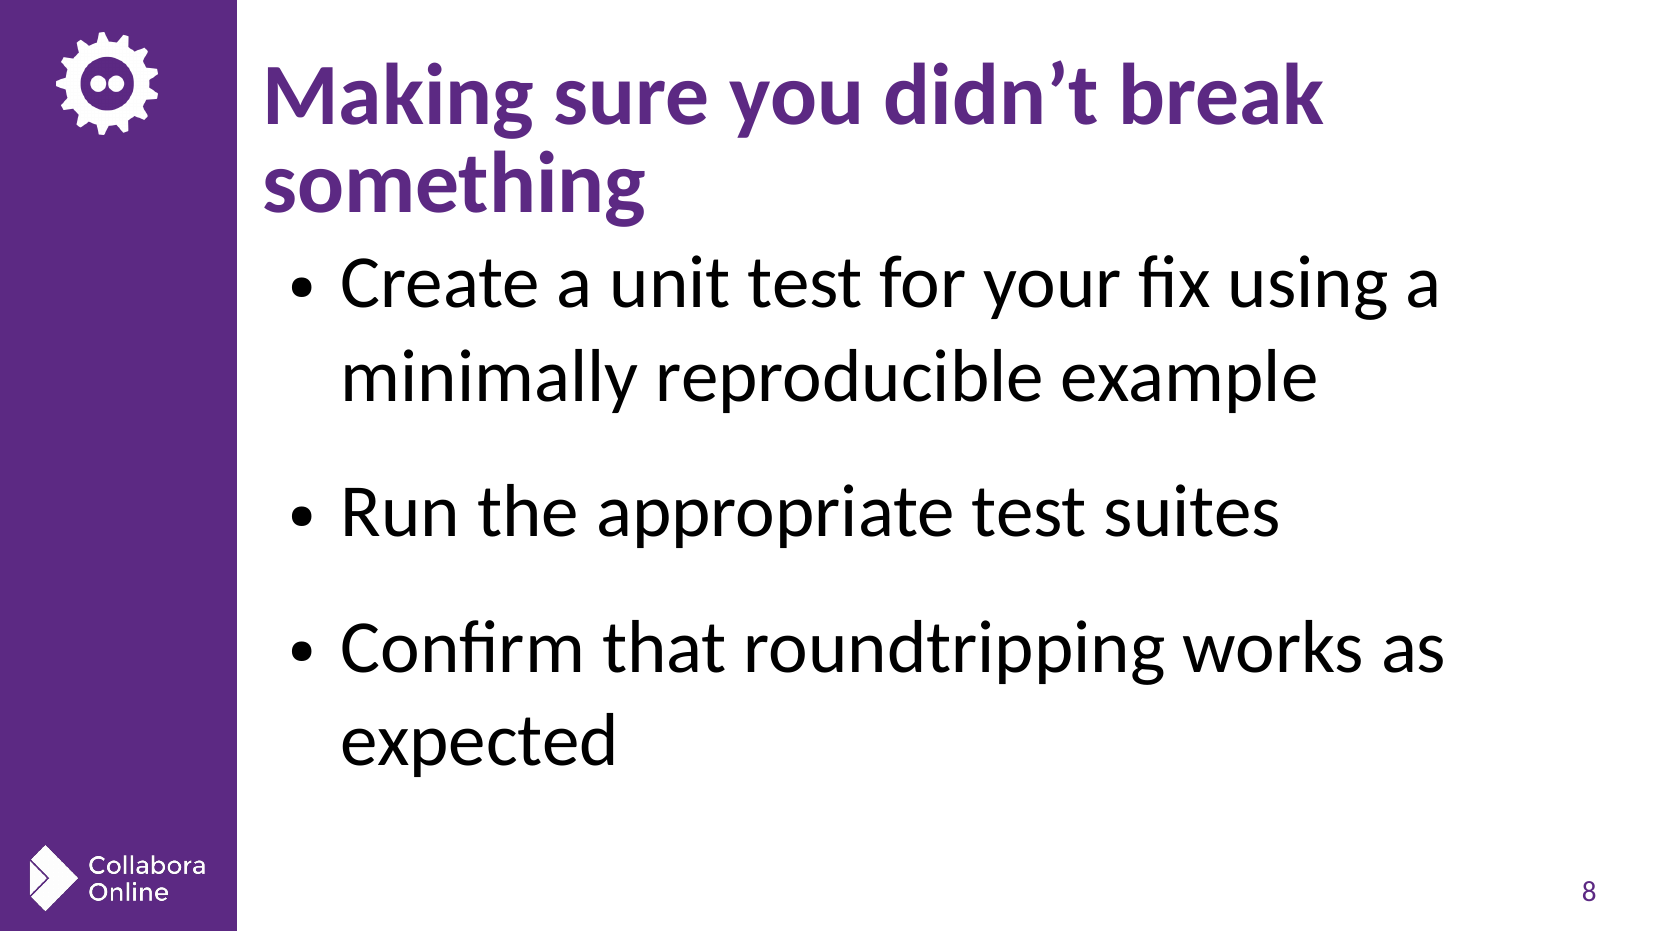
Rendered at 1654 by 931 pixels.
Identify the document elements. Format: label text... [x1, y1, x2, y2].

picture [56, 32, 158, 135]
list Create a unit test for your fix using a minimally reproducible example Run the appropriate test suites Confirm that roundtripping works as expected [270, 232, 1593, 872]
title Making sure you didn’t break something [262, 0, 1648, 235]
picture [25, 840, 209, 916]
